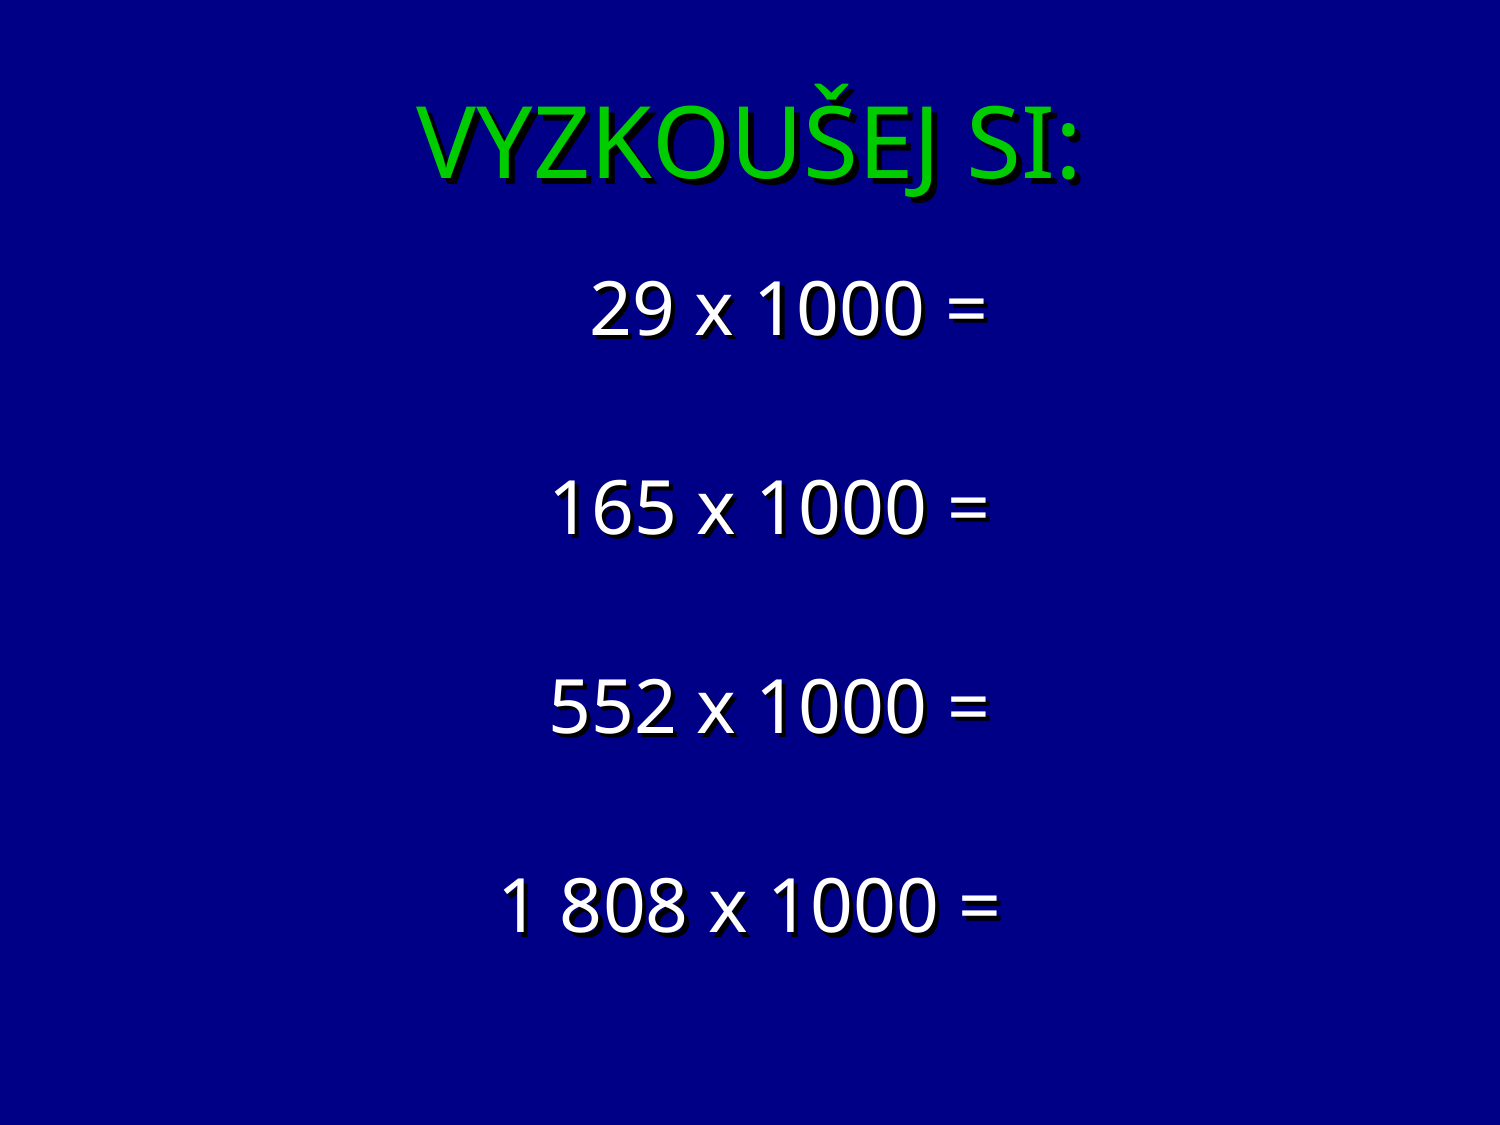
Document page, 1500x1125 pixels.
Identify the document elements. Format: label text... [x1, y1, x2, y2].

title VYZKOUŠEJ SI: [75, 45, 1426, 233]
list 29 x 1000 = 165 x 1000 = 552 x 1000 = 1 808 x 1000 = [75, 262, 1426, 1112]
